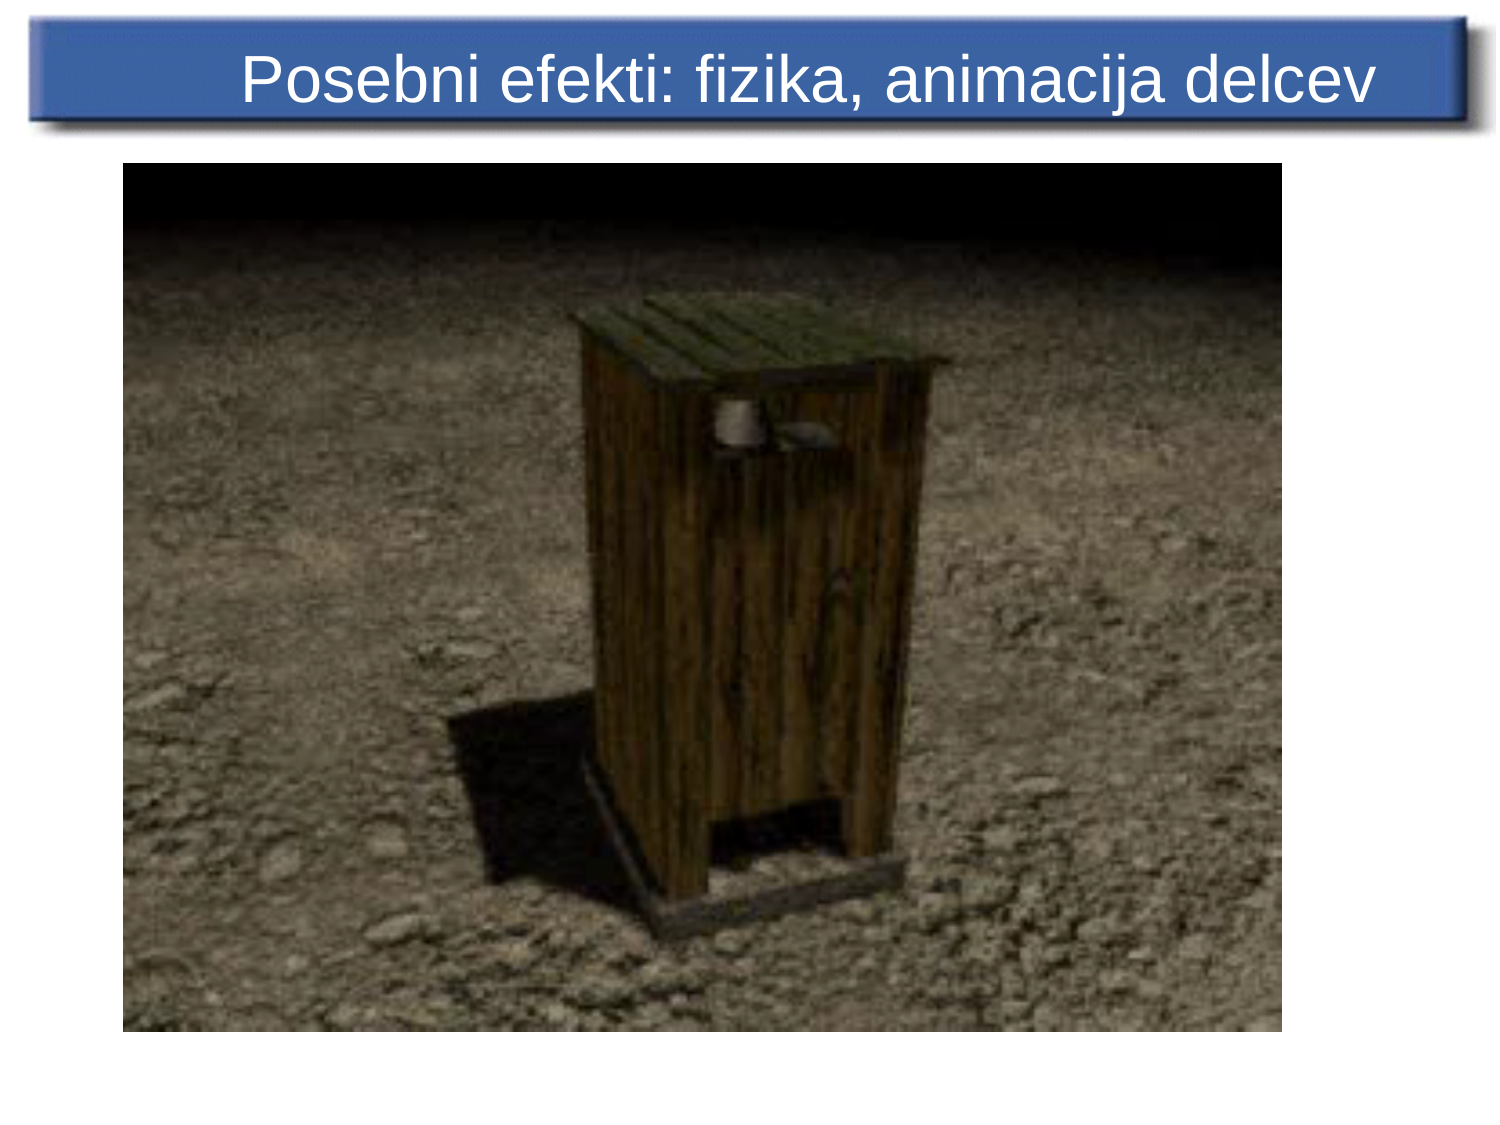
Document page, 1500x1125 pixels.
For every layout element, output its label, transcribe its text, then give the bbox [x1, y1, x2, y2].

picture [27, 13, 1496, 141]
picture [123, 163, 1282, 1033]
text_box Posebni efekti: fizika, animacija delcev [226, 28, 1393, 125]
